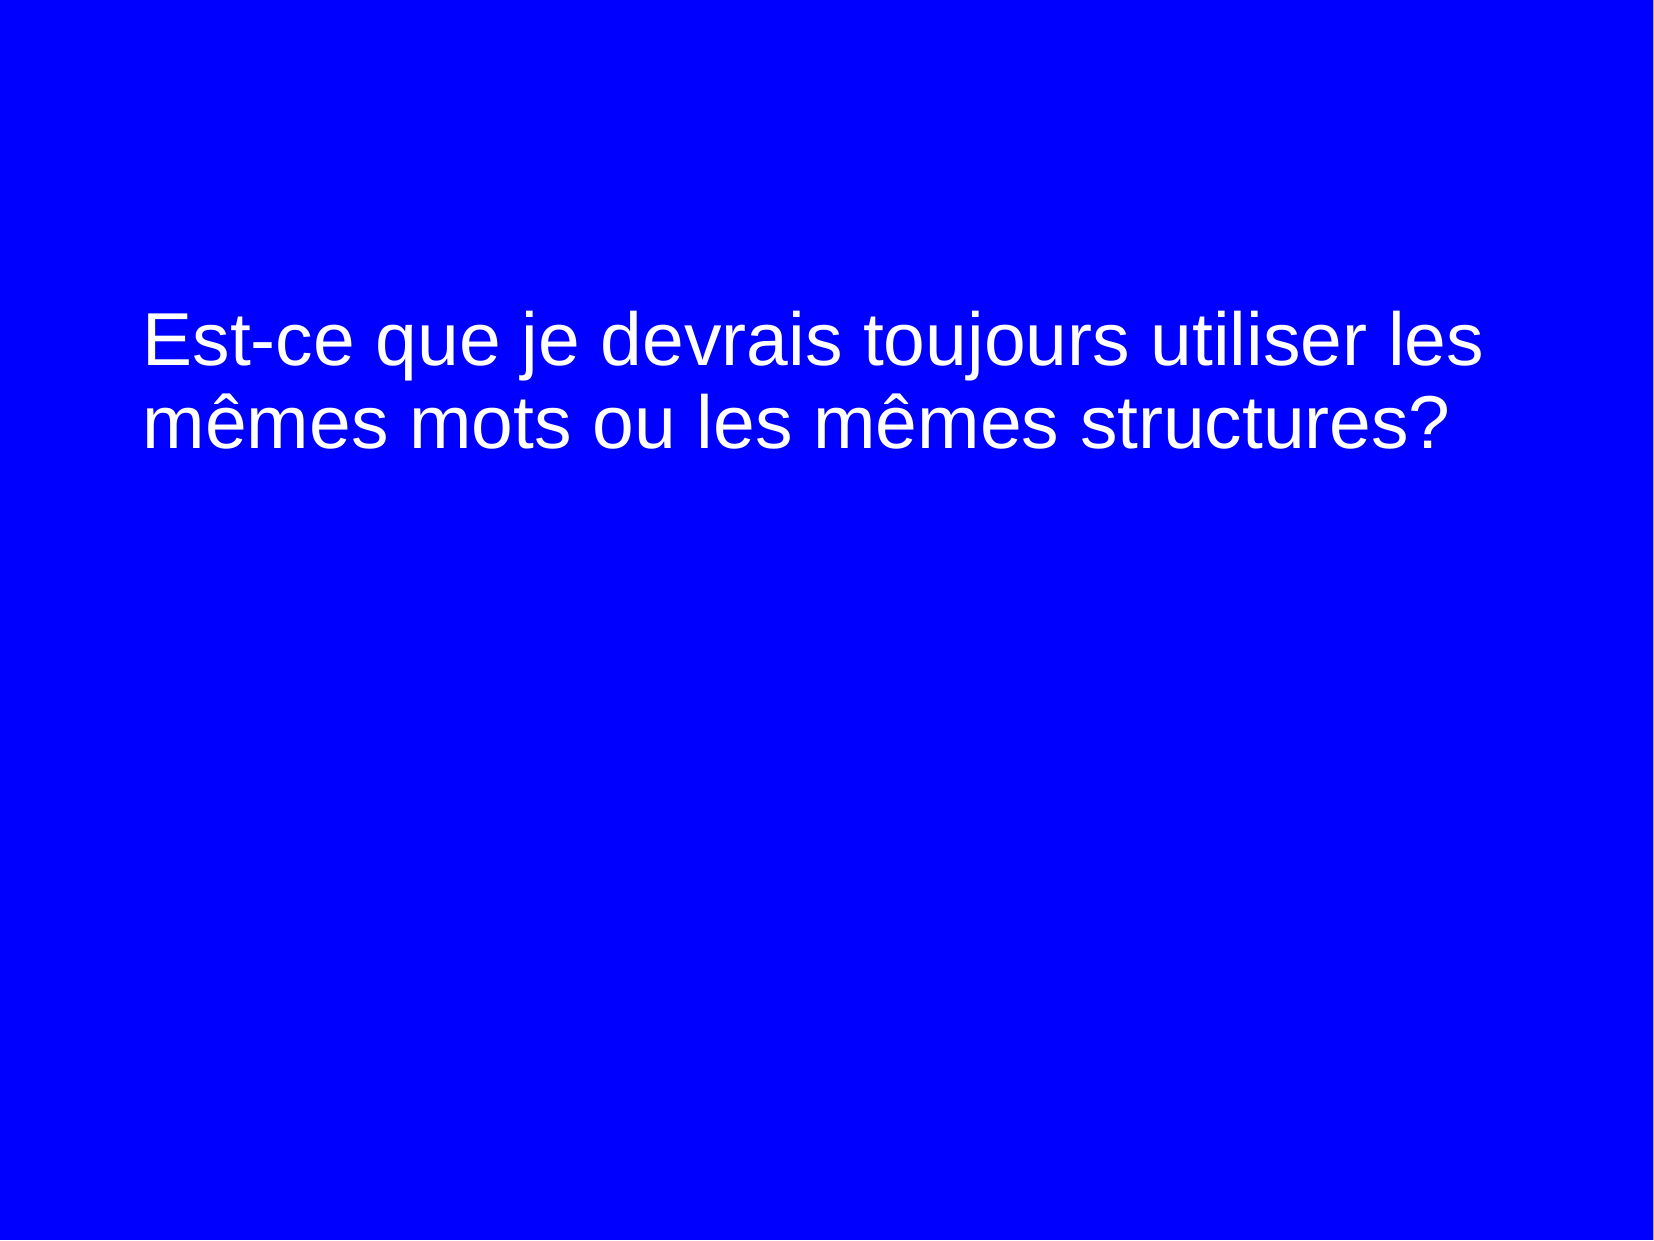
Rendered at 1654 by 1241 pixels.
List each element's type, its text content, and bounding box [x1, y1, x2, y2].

text_box Est-ce que je devrais toujours utiliser les mêmes mots ou les mêmes structures? [127, 289, 1565, 473]
